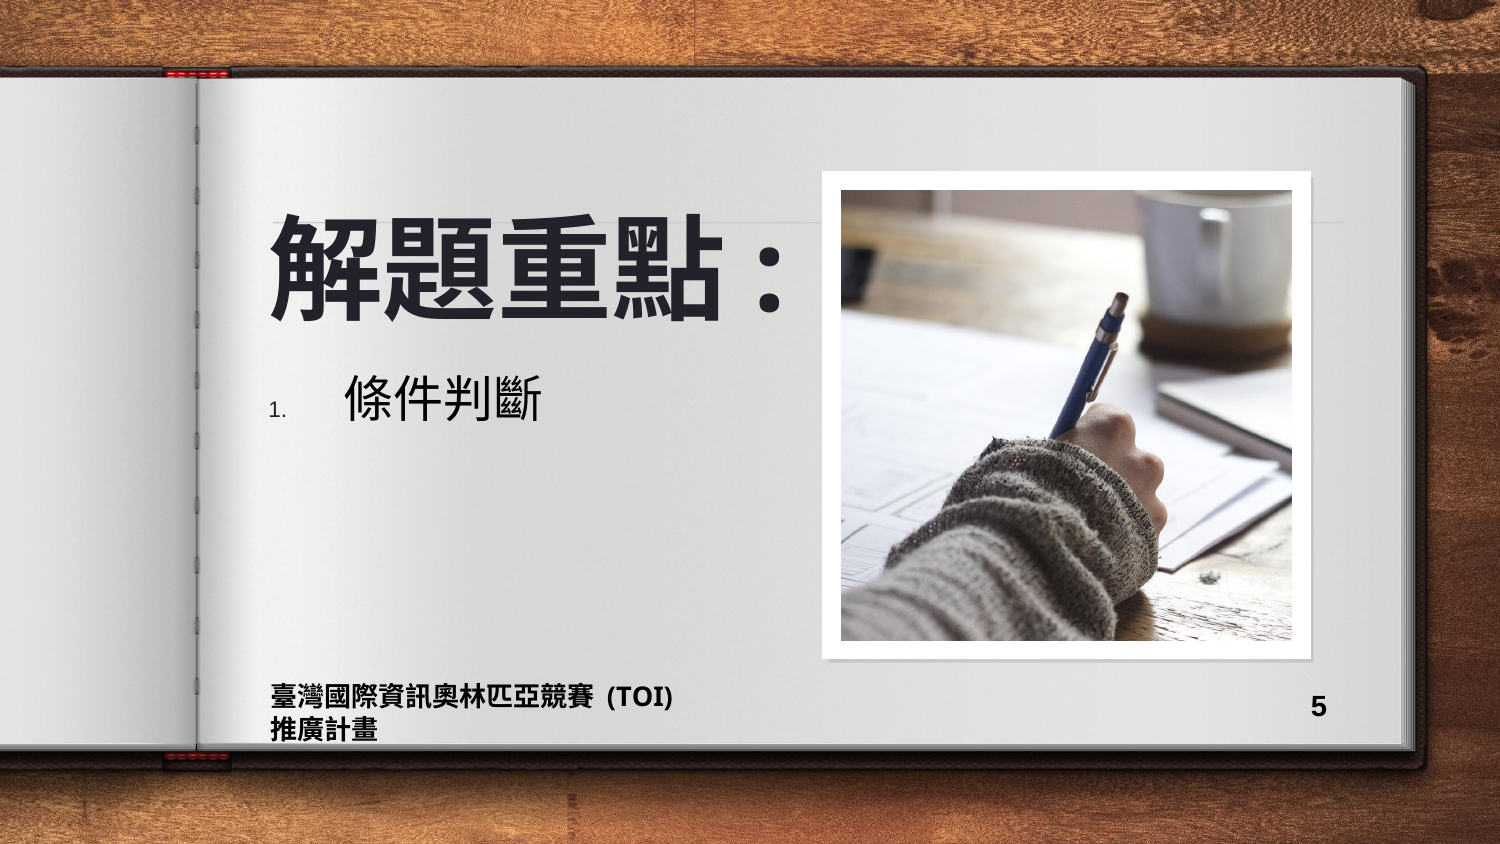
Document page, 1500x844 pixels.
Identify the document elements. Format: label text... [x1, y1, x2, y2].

text_box [829, 178, 1314, 663]
text_box 條件判斷 [253, 352, 807, 656]
text_box 解題重點: [253, 158, 784, 350]
text_box [1295, 672, 1386, 737]
picture [841, 190, 1292, 641]
